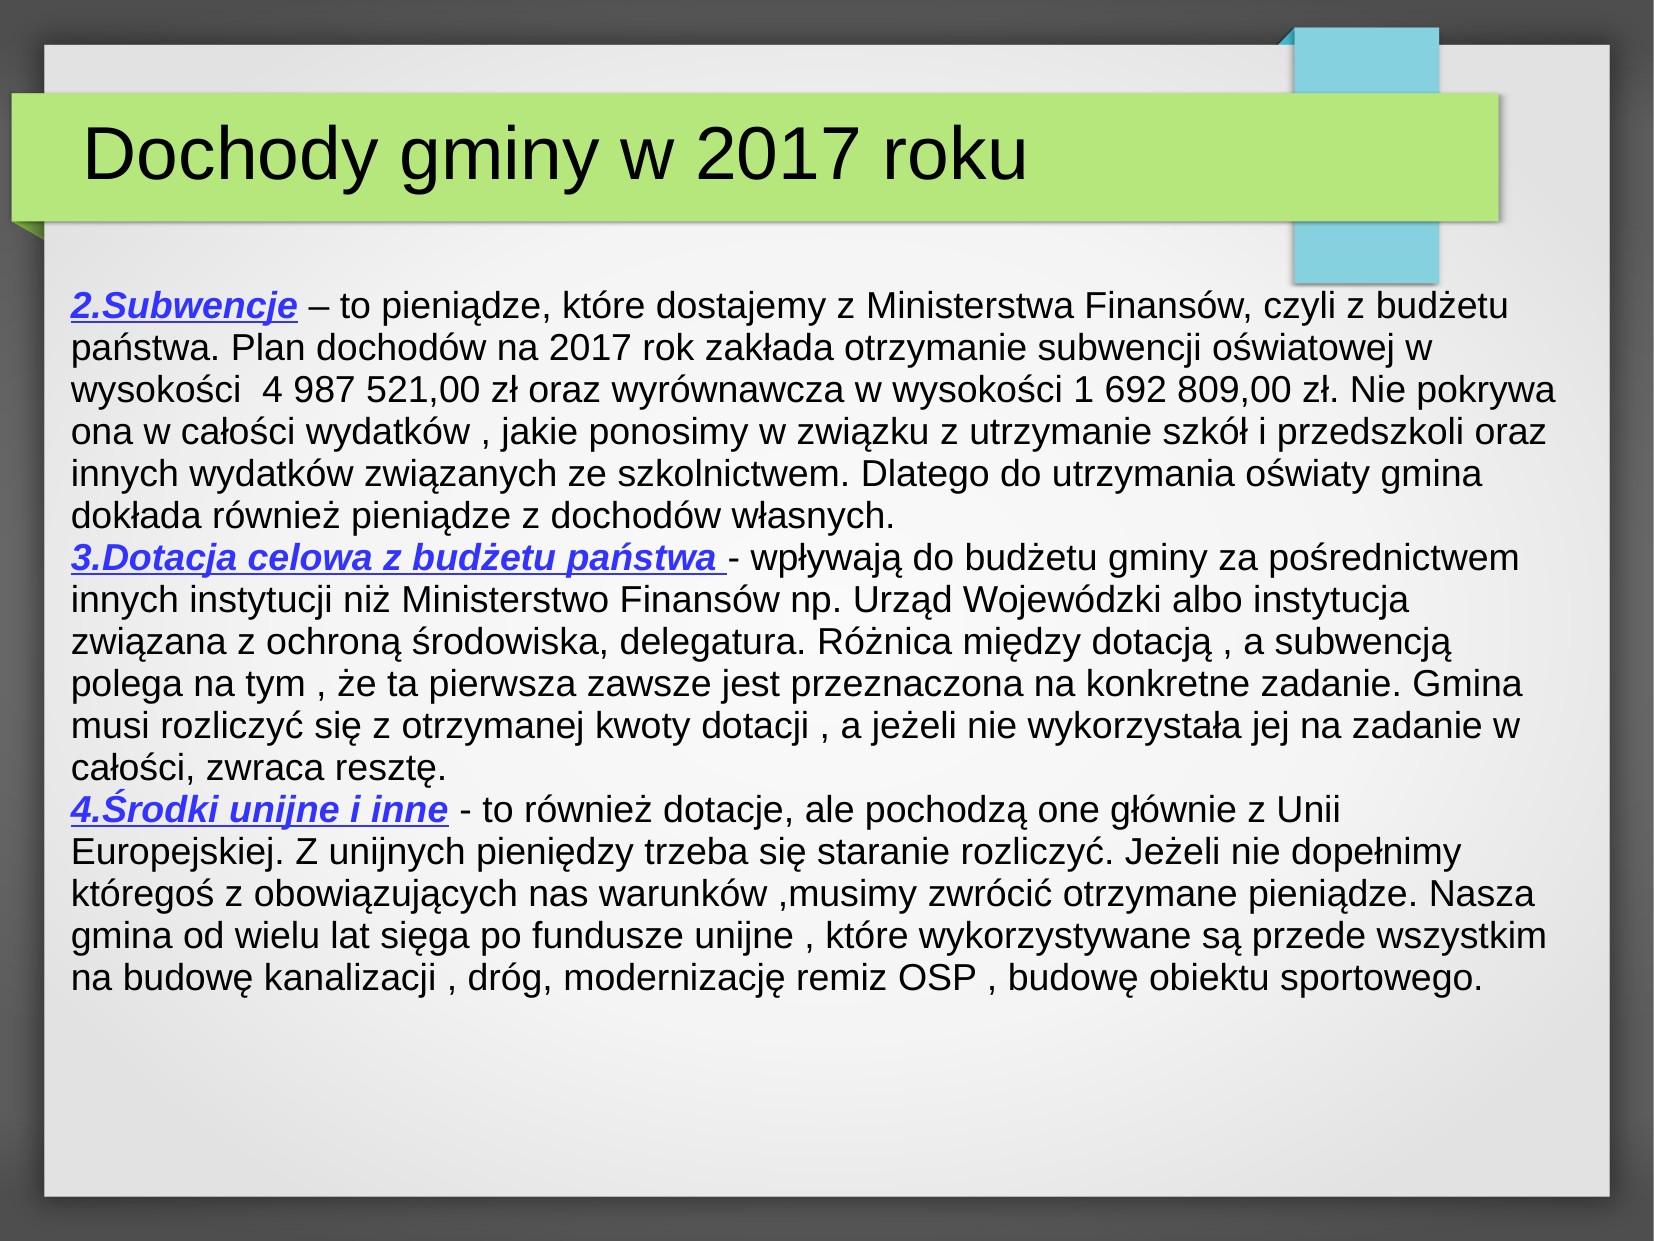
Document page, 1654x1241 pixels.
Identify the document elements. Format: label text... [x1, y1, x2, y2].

list 2.Subwencje – to pieniądze, które dostajemy z Ministerstwa Finansów, czyli z budżetu państwa. Plan dochodów na 2017 rok zakłada otrzymanie subwencji oświatowej w wysokości 4 987 521,00 zł oraz wyrównawcza w wysokości 1 692 809,00 zł. Nie pokrywa ona w całości wydatków , jakie ponosimy w związku z utrzymanie szkół i przedszkoli oraz innych wydatków związanych ze szkolnictwem. Dlatego do utrzymania oświaty gmina dokłada również pieniądze z dochodów własnych. 3.Dotacja celowa z budżetu państwa - wpływają do budżetu gminy za pośrednictwem innych instytucji niż Ministerstwo Finansów np. Urząd Wojewódzki albo instytucja związana z ochroną środowiska, delegatura. Różnica między dotacją , a subwencją polega na tym , że ta pierwsza zawsze jest przeznaczona na konkretne zadanie. Gmina musi rozliczyć się z otrzymanej kwoty dotacji , a jeżeli nie wykorzystała jej na zadanie w całości, zwraca resztę. 4.Środki unijne i inne - to również dotacje, ale pochodzą one głównie z Unii Europejskiej. Z unijnych pieniędzy trzeba się staranie rozliczyć. Jeżeli nie dopełnimy któregoś z obowiązujących nas warunków ,musimy zwrócić otrzymane pieniądze. Nasza gmina od wielu lat sięga po fundusze unijne , które wykorzystywane są przede wszystkim na budowę kanalizacji , dróg, modernizację remiz OSP , budowę obiektu sportowego. [70, 284, 1560, 1004]
picture [0, 0, 1654, 1241]
title Dochody gminy w 2017 roku [82, 94, 1264, 213]
